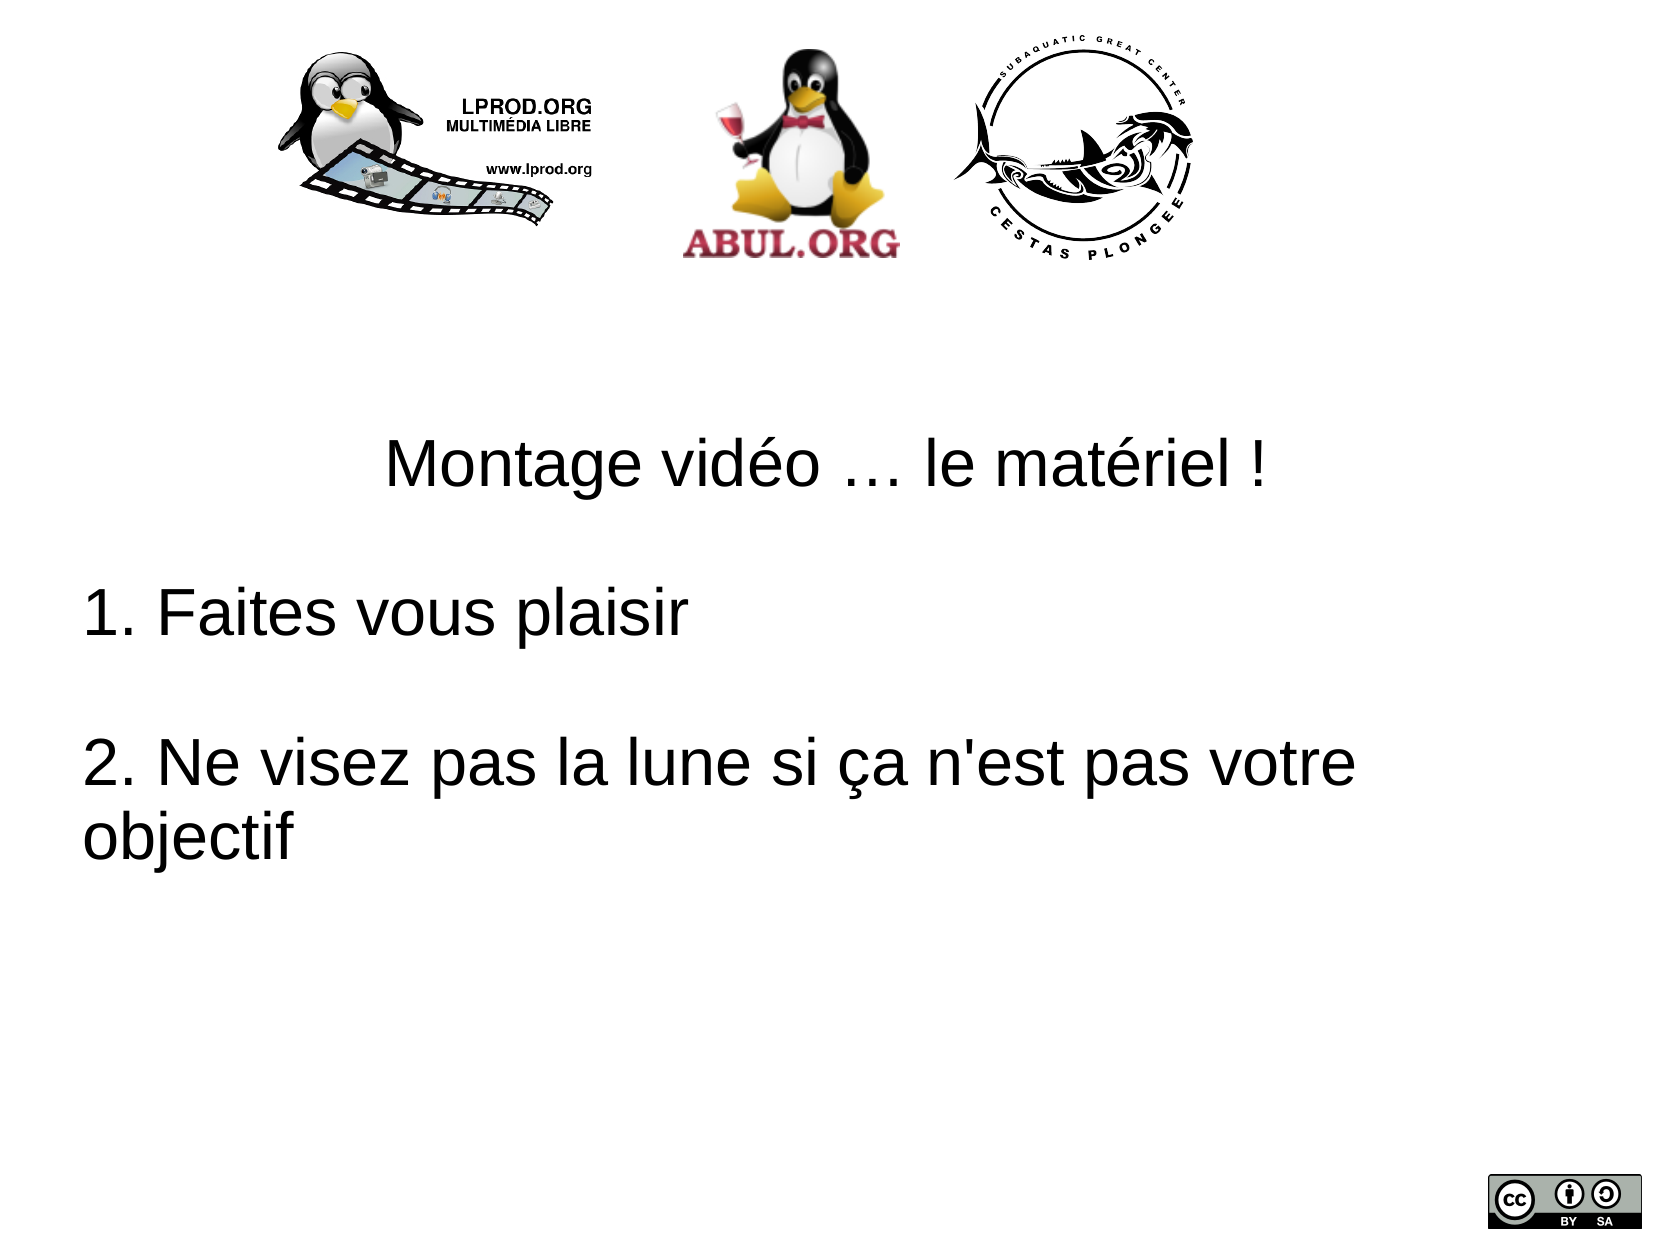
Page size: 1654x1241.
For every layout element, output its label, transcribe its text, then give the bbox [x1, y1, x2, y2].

picture [683, 49, 900, 258]
subtitle Montage vidéo … le matériel ! 1. Faites vous plaisir 2. Ne visez pas la lune si ça n'est pas votre objectif [82, 290, 1571, 1010]
picture [276, 50, 603, 258]
picture [953, 35, 1193, 260]
picture [1488, 1174, 1642, 1229]
